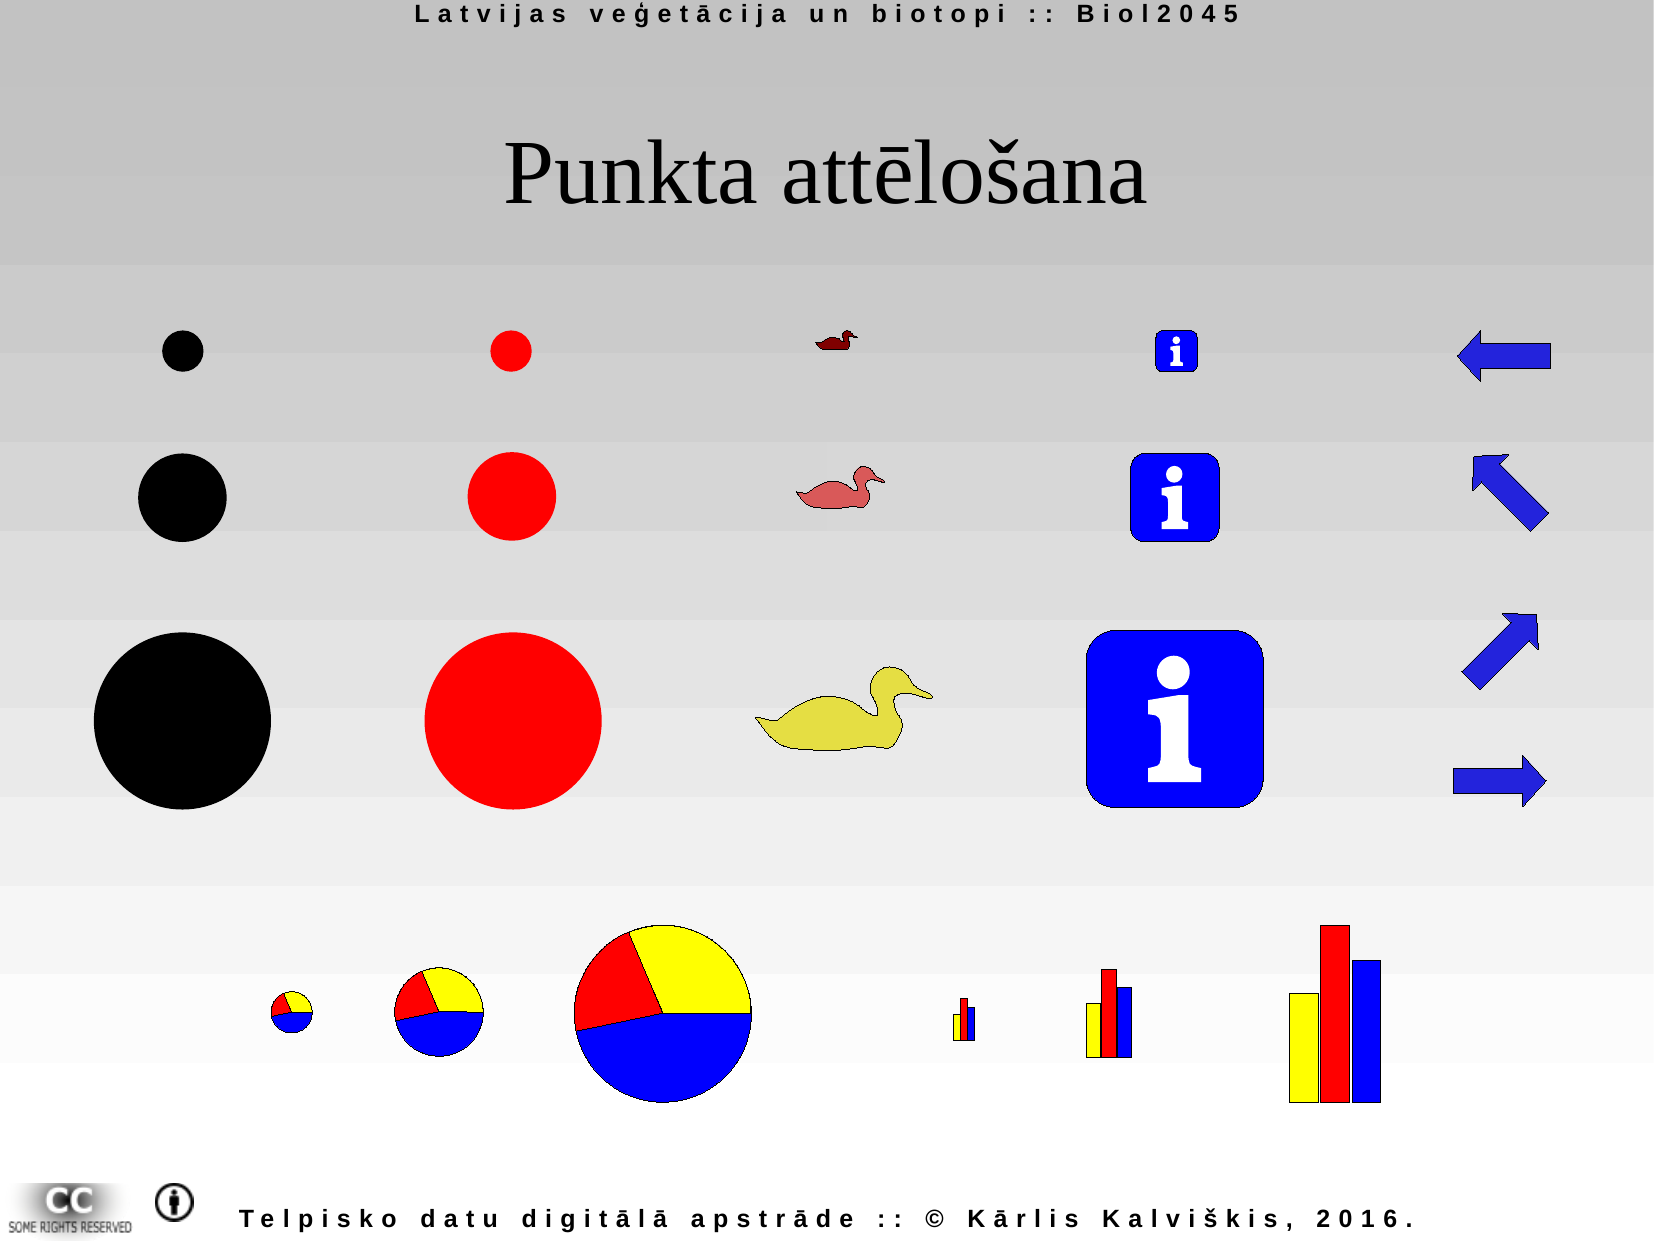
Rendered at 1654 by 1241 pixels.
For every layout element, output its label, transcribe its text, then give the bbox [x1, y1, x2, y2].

text_box [574, 925, 752, 1103]
text_box [1086, 969, 1132, 1058]
text_box [138, 453, 227, 543]
title Punkta attēlošana [29, 49, 1625, 296]
text_box [1130, 453, 1220, 542]
text_box [162, 330, 204, 372]
text_box [467, 452, 557, 541]
text_box [1457, 330, 1551, 382]
text_box [796, 466, 885, 509]
text_box [1461, 613, 1539, 690]
picture [0, 0, 1654, 1241]
text_box [394, 967, 484, 1057]
text_box [1472, 454, 1549, 532]
text_box [1352, 960, 1381, 1103]
text_box [953, 998, 975, 1041]
text_box [424, 632, 602, 810]
text_box [1320, 925, 1350, 1103]
text_box [1155, 330, 1198, 372]
text_box [490, 330, 532, 372]
text_box [271, 991, 313, 1033]
text_box [93, 632, 272, 810]
text_box [1289, 993, 1319, 1103]
text_box [1086, 630, 1264, 808]
text_box [1453, 755, 1547, 807]
text_box [815, 330, 858, 350]
text_box [755, 666, 933, 751]
